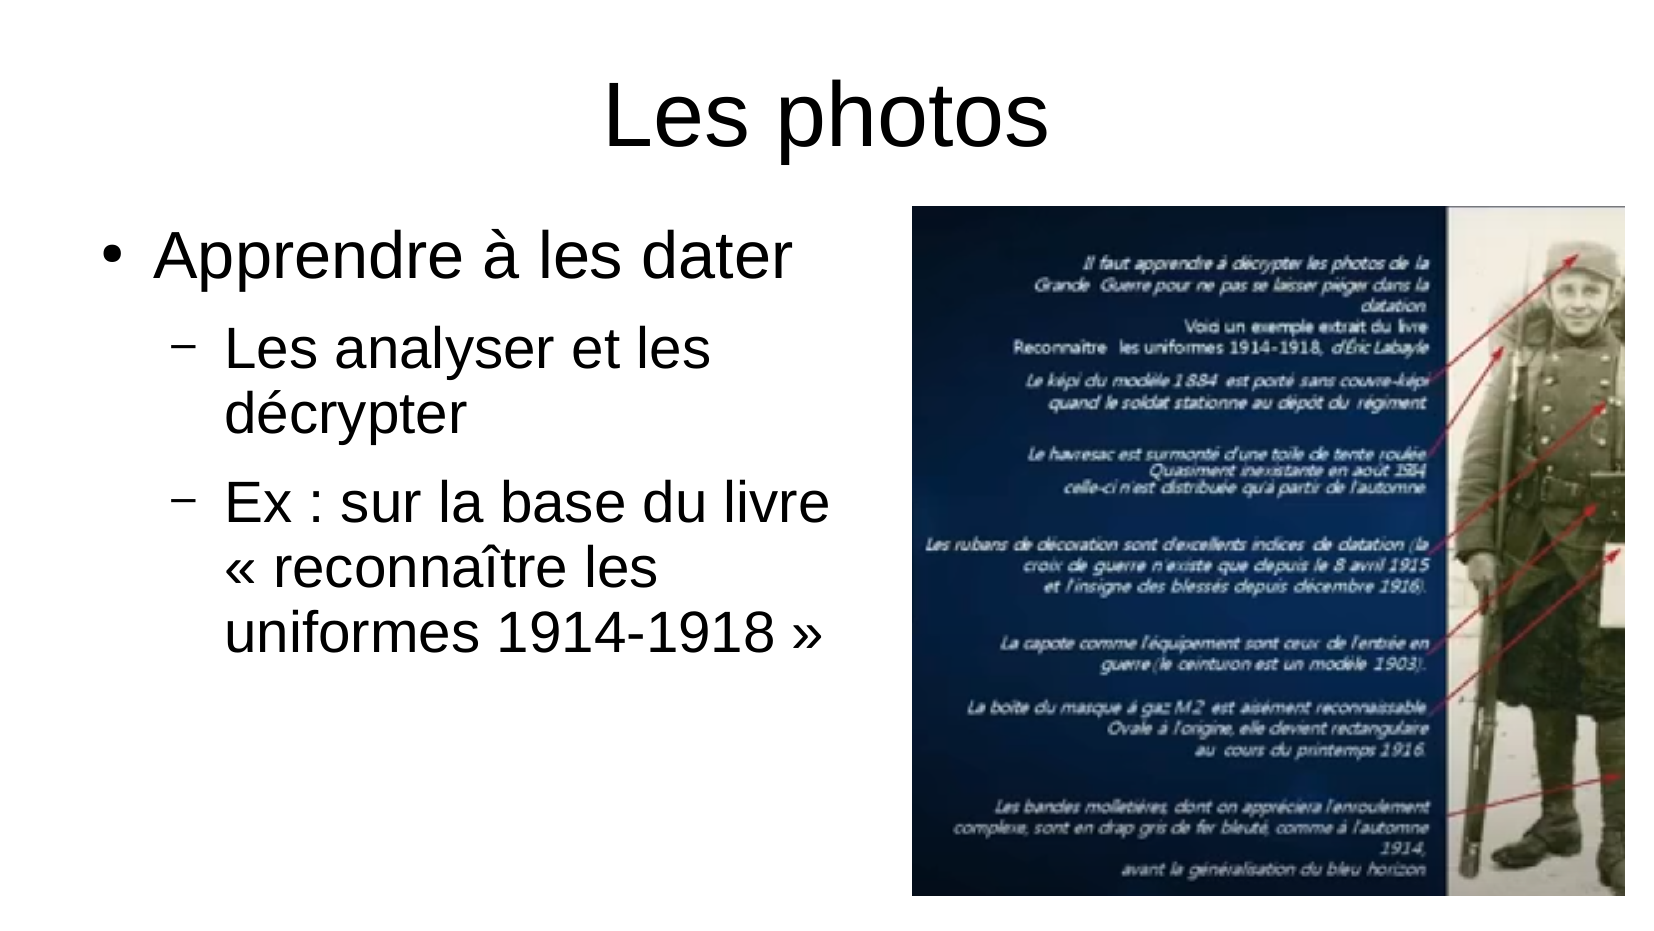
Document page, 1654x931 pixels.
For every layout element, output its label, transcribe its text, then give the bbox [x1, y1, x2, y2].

list Apprendre à les dater Les analyser et les décrypter Ex : sur la base du livre « reconnaître les uniformes 1914-1918 » [82, 217, 886, 758]
title Les photos [82, 37, 1571, 193]
picture [912, 206, 1625, 896]
